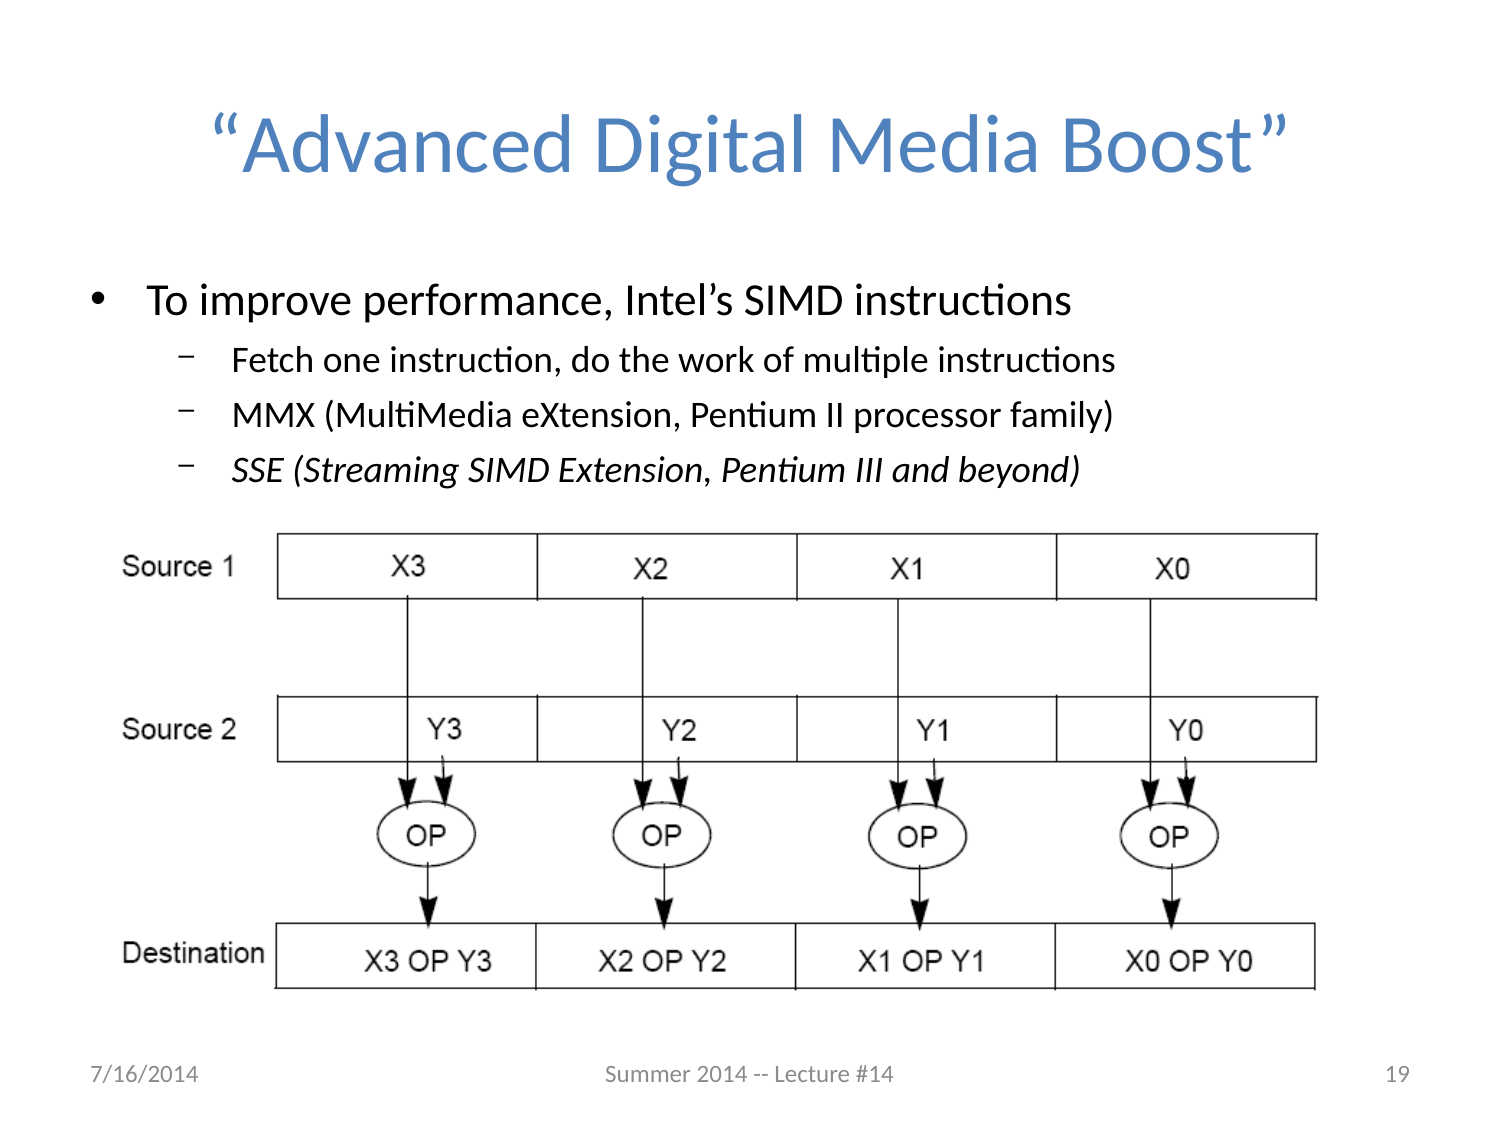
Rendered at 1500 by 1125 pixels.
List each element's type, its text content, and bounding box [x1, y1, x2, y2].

list To improve performance, Intel’s SIMD instructions Fetch one instruction, do the work of multiple instructions MMX (MultiMedia eXtension, Pentium II processor family) SSE (Streaming SIMD Extension, Pentium III and beyond) [75, 262, 1425, 1005]
footer Summer 2014 -- Lecture #14 [512, 1042, 988, 1103]
picture [107, 516, 1336, 1005]
title “Advanced Digital Media Boost” [75, 45, 1425, 233]
slide_number 7/16/2014 [75, 1042, 425, 1103]
slide_number <number> [1074, 1042, 1425, 1103]
